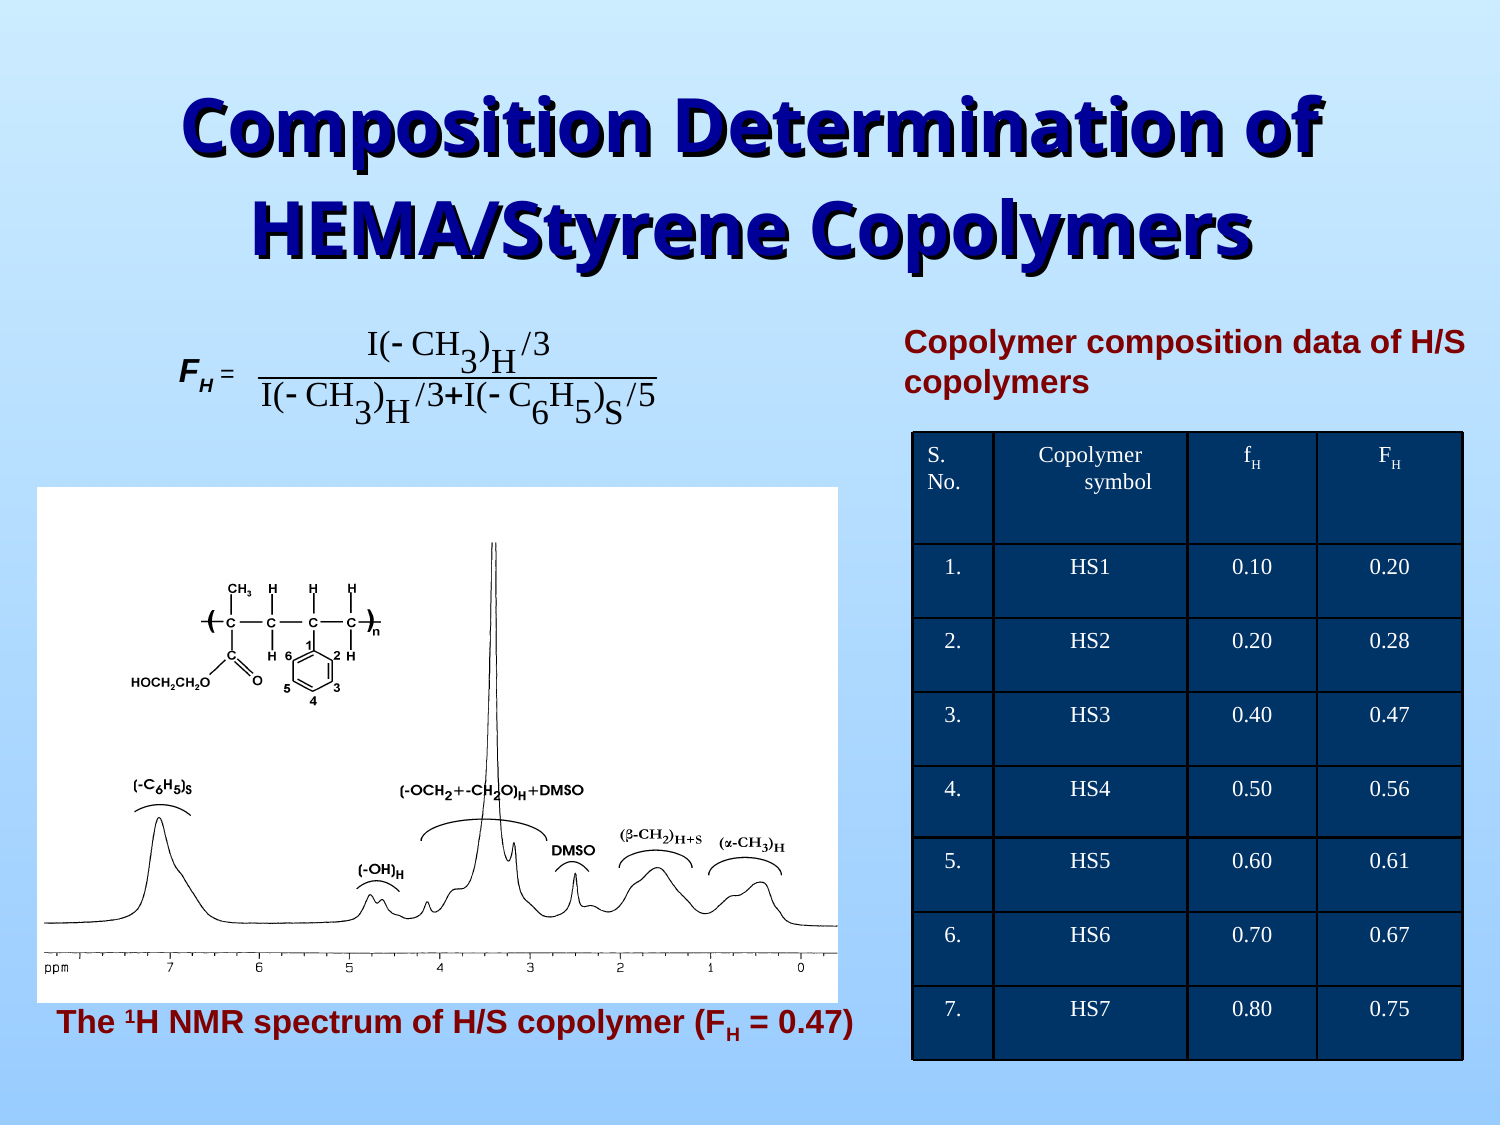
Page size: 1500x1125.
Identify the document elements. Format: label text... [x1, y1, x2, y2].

text_box 0.56 [1318, 767, 1461, 836]
text_box HS6 [995, 913, 1186, 985]
text_box 7. [914, 987, 992, 1059]
text_box FH [1318, 433, 1461, 543]
text_box Copolymer composition data of H/S copolymers [888, 312, 1482, 408]
text_box 2. [914, 619, 992, 691]
text_box HS4 [995, 767, 1186, 836]
text_box HS1 [995, 545, 1186, 617]
text_box 6. [914, 913, 992, 985]
text_box The 1H NMR spectrum of H/S copolymer (FH = 0.47) [41, 992, 879, 1054]
chart [252, 324, 664, 431]
text_box 0.40 [1189, 693, 1316, 765]
text_box 0.28 [1318, 619, 1461, 691]
text_box 0.20 [1189, 619, 1316, 691]
picture [37, 487, 838, 1003]
text_box 0.10 [1189, 545, 1316, 617]
text_box HS5 [995, 839, 1186, 911]
text_box HS7 [995, 987, 1186, 1059]
text_box S. No. [914, 433, 992, 543]
text_box HS3 [995, 693, 1186, 765]
text_box 0.70 [1189, 913, 1316, 985]
text_box 0.60 [1189, 839, 1316, 911]
text_box fH [1189, 433, 1316, 543]
text_box 0.61 [1318, 839, 1461, 911]
text_box HS2 [995, 619, 1186, 691]
text_box 0.50 [1189, 767, 1316, 836]
text_box 0.80 [1189, 987, 1316, 1059]
text_box 5. [914, 839, 992, 911]
text_box 0.67 [1318, 913, 1461, 985]
text_box 0.20 [1318, 545, 1461, 617]
text_box FH = [164, 341, 252, 404]
text_box 4. [914, 767, 992, 836]
text_box 1. [914, 545, 992, 617]
text_box 3. [914, 693, 992, 765]
title Composition Determination of HEMA/Styrene Copolymers [75, 62, 1426, 288]
text_box 0.75 [1318, 987, 1461, 1059]
text_box Copolymer symbol [995, 433, 1186, 543]
text_box 0.47 [1318, 693, 1461, 765]
